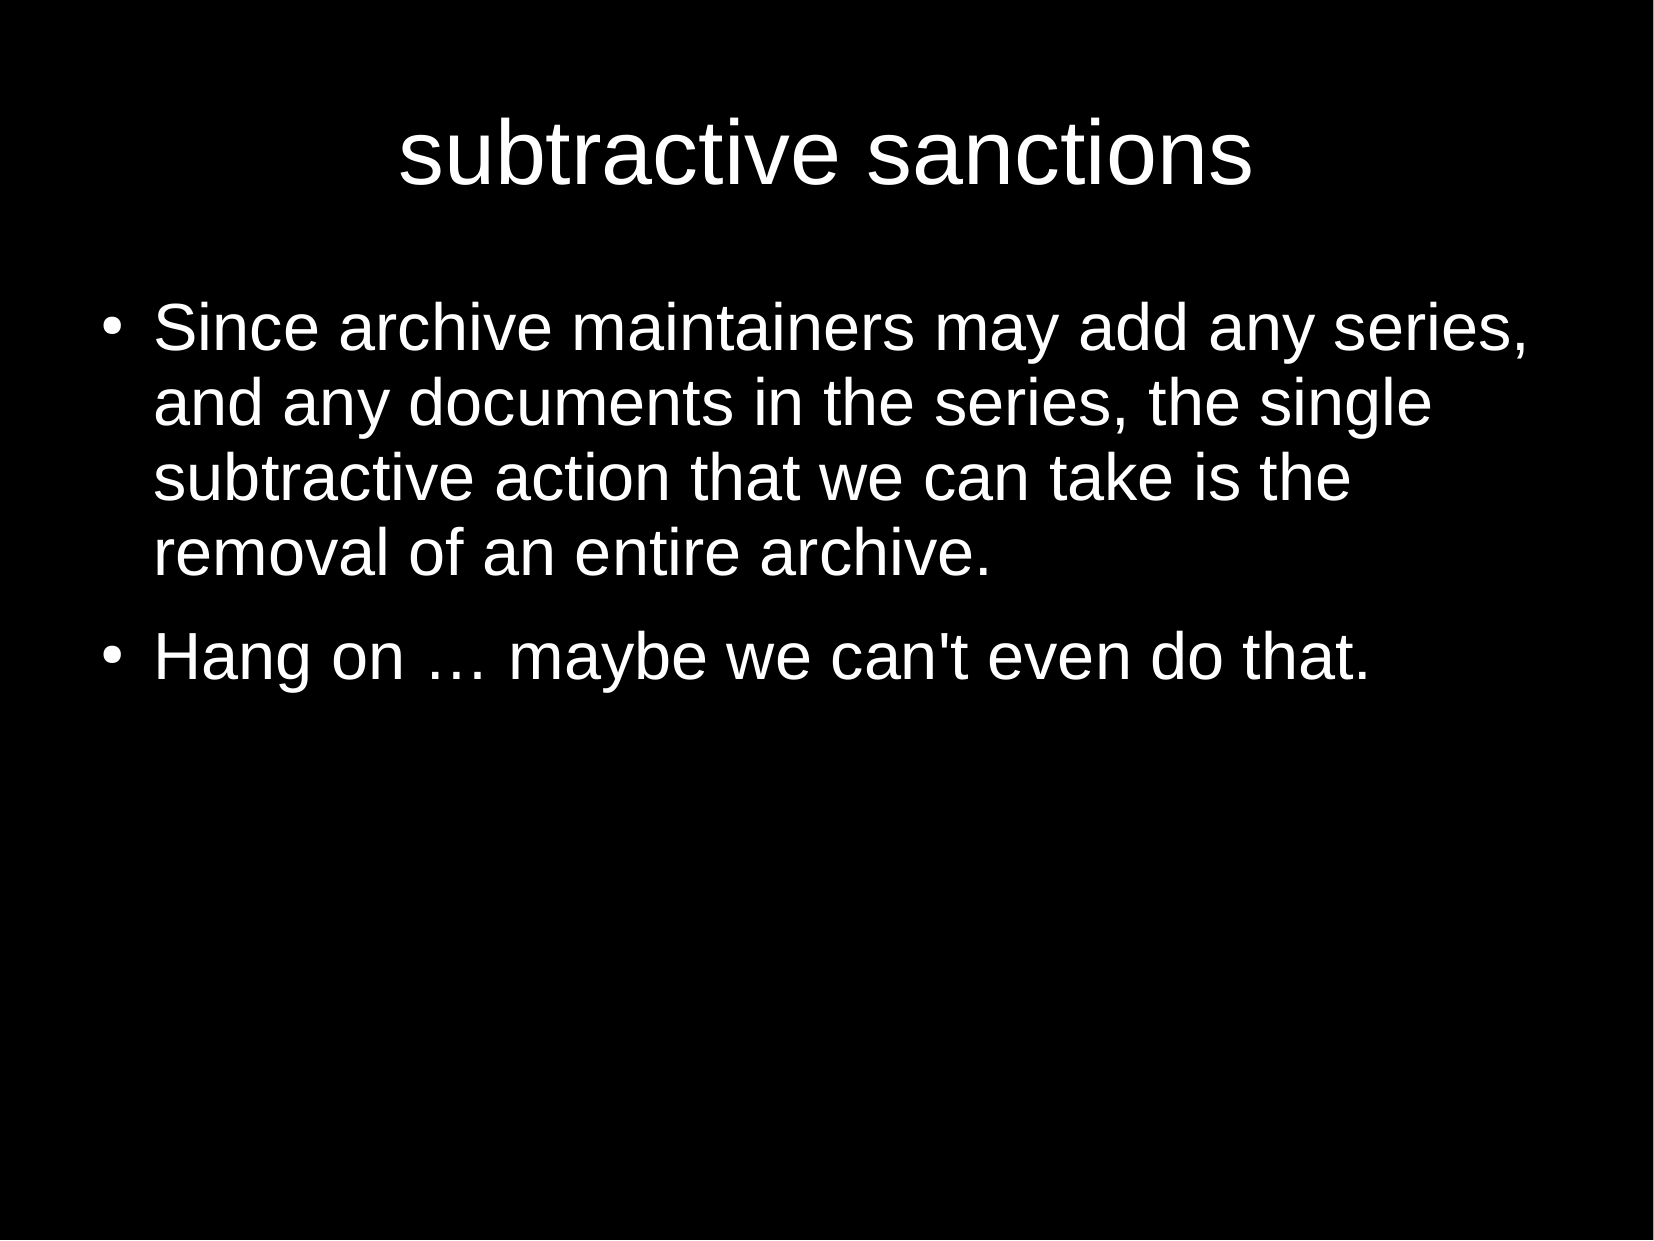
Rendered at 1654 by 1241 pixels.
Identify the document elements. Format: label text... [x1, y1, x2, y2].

list Since archive maintainers may add any series, and any documents in the series, the single subtractive action that we can take is the removal of an entire archive. Hang on … maybe we can't even do that. [82, 290, 1571, 1010]
title subtractive sanctions [82, 49, 1571, 257]
